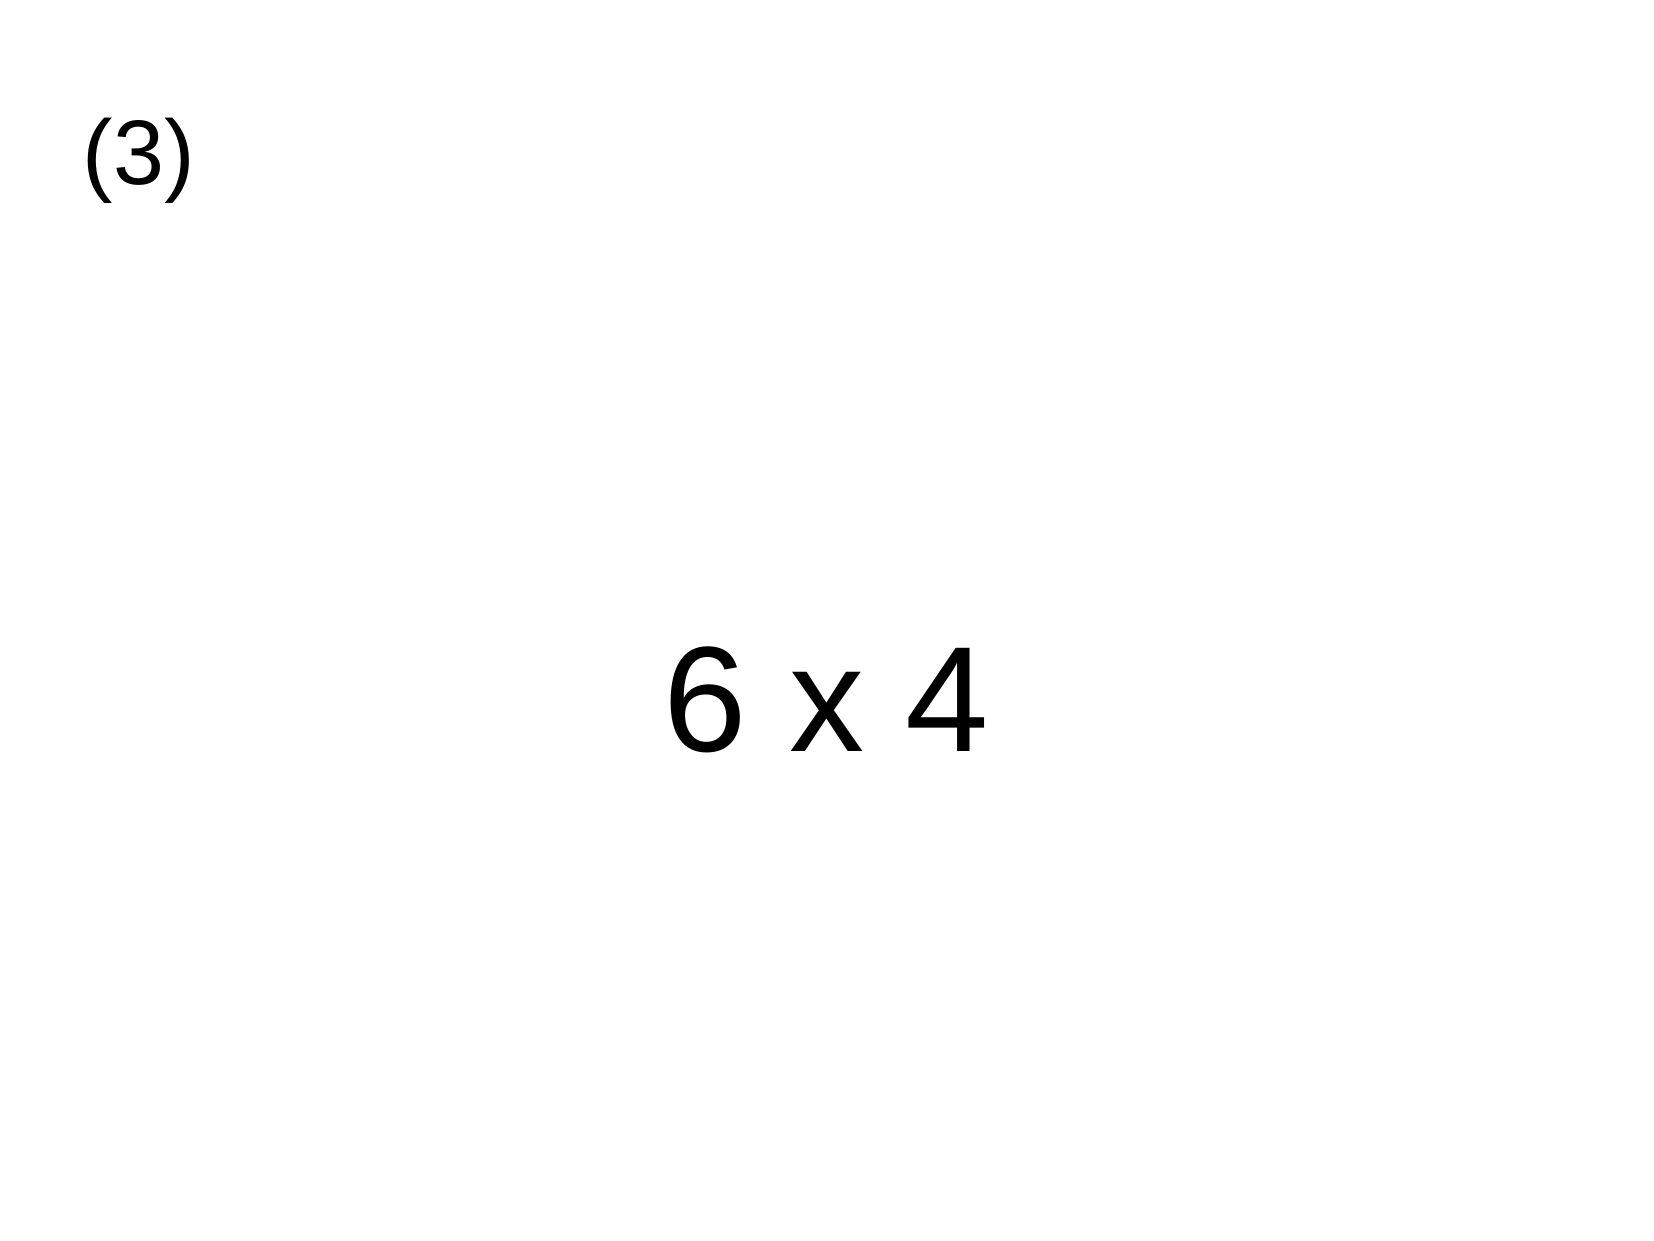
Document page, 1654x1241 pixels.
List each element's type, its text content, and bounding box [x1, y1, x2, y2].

subtitle 6 x 4 [82, 297, 1571, 1102]
title (3) [82, 56, 1571, 250]
